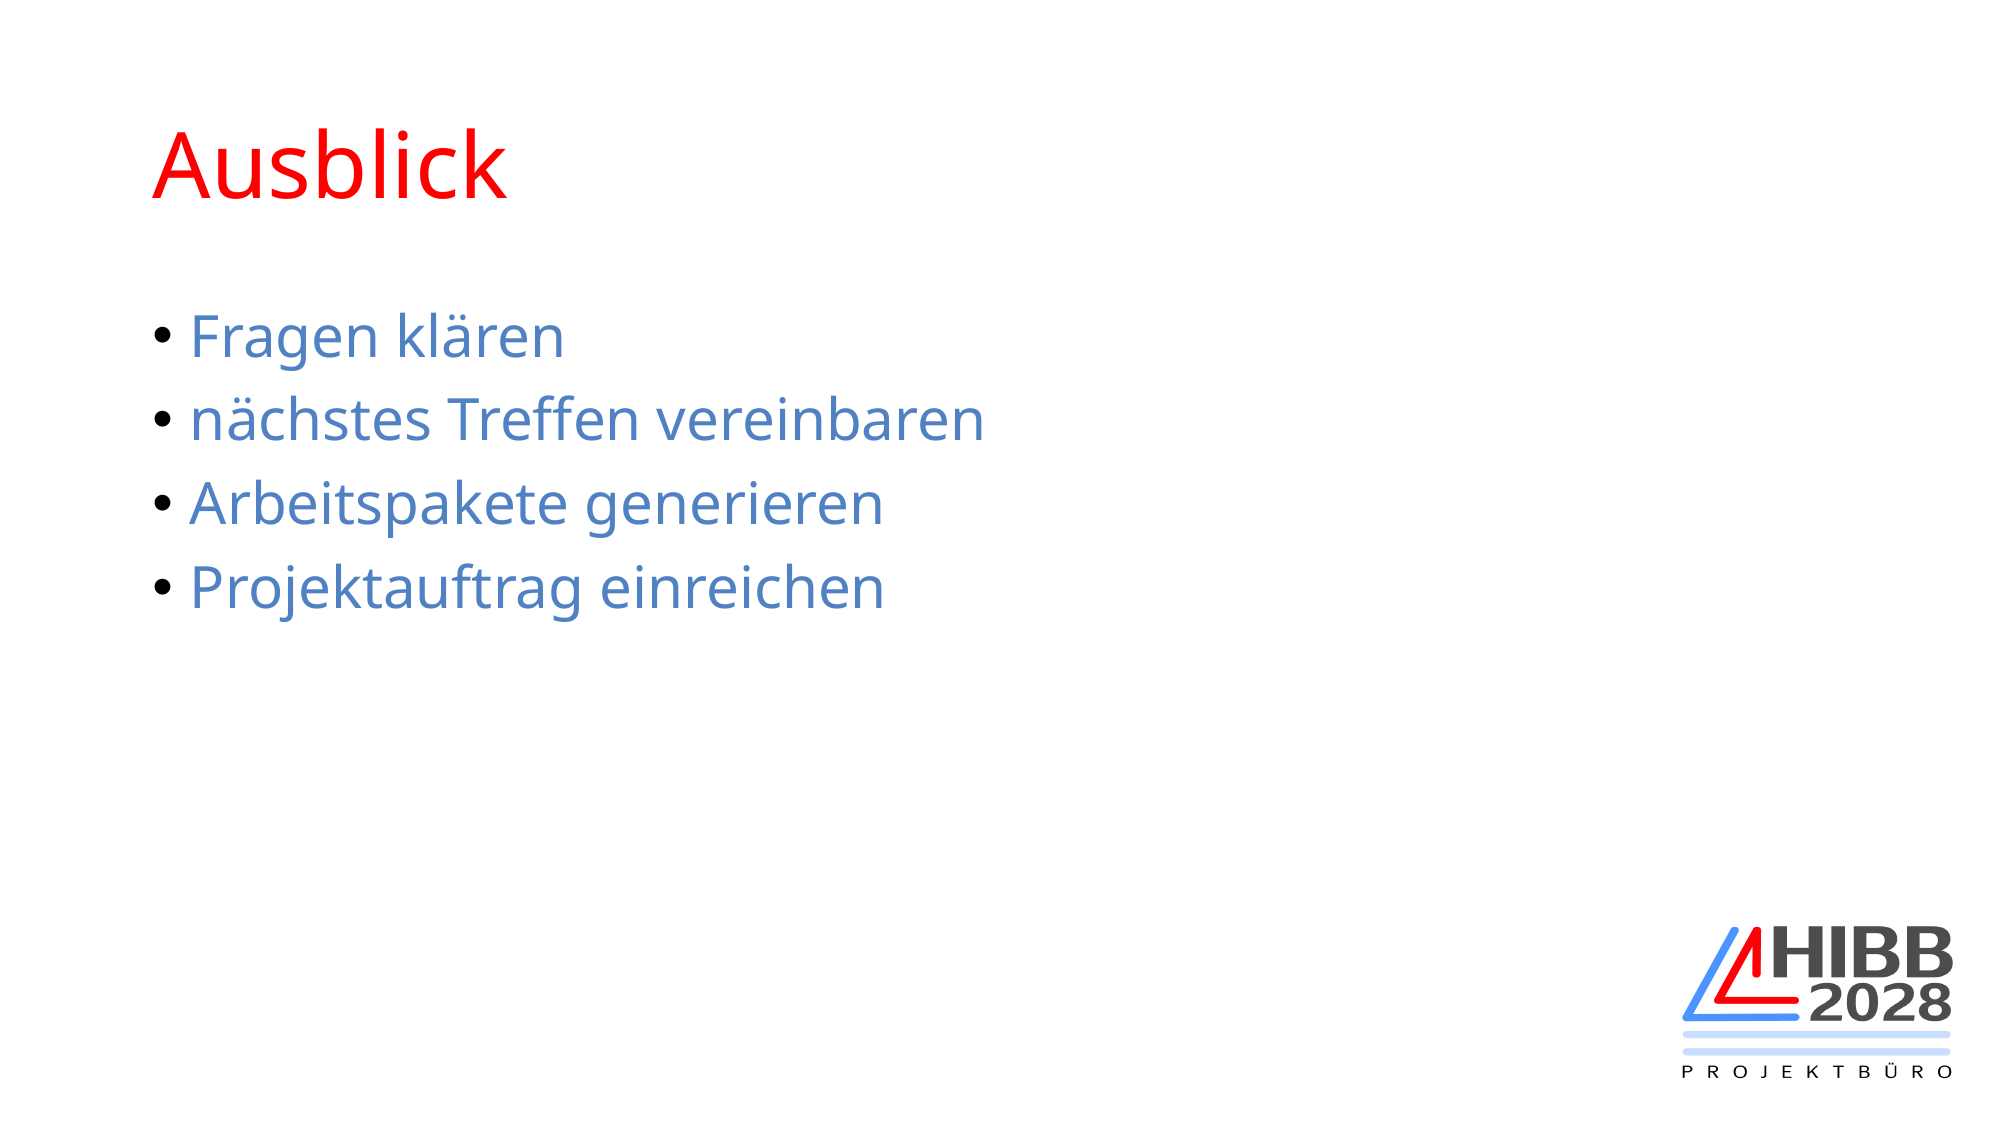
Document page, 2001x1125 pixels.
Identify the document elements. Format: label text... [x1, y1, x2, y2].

title Ausblick [137, 59, 1863, 278]
list Fragen klären nächstes Treffen vereinbaren Arbeitspakete generieren Projektauftrag einreichen [137, 299, 1863, 1014]
picture [1641, 901, 2000, 1090]
